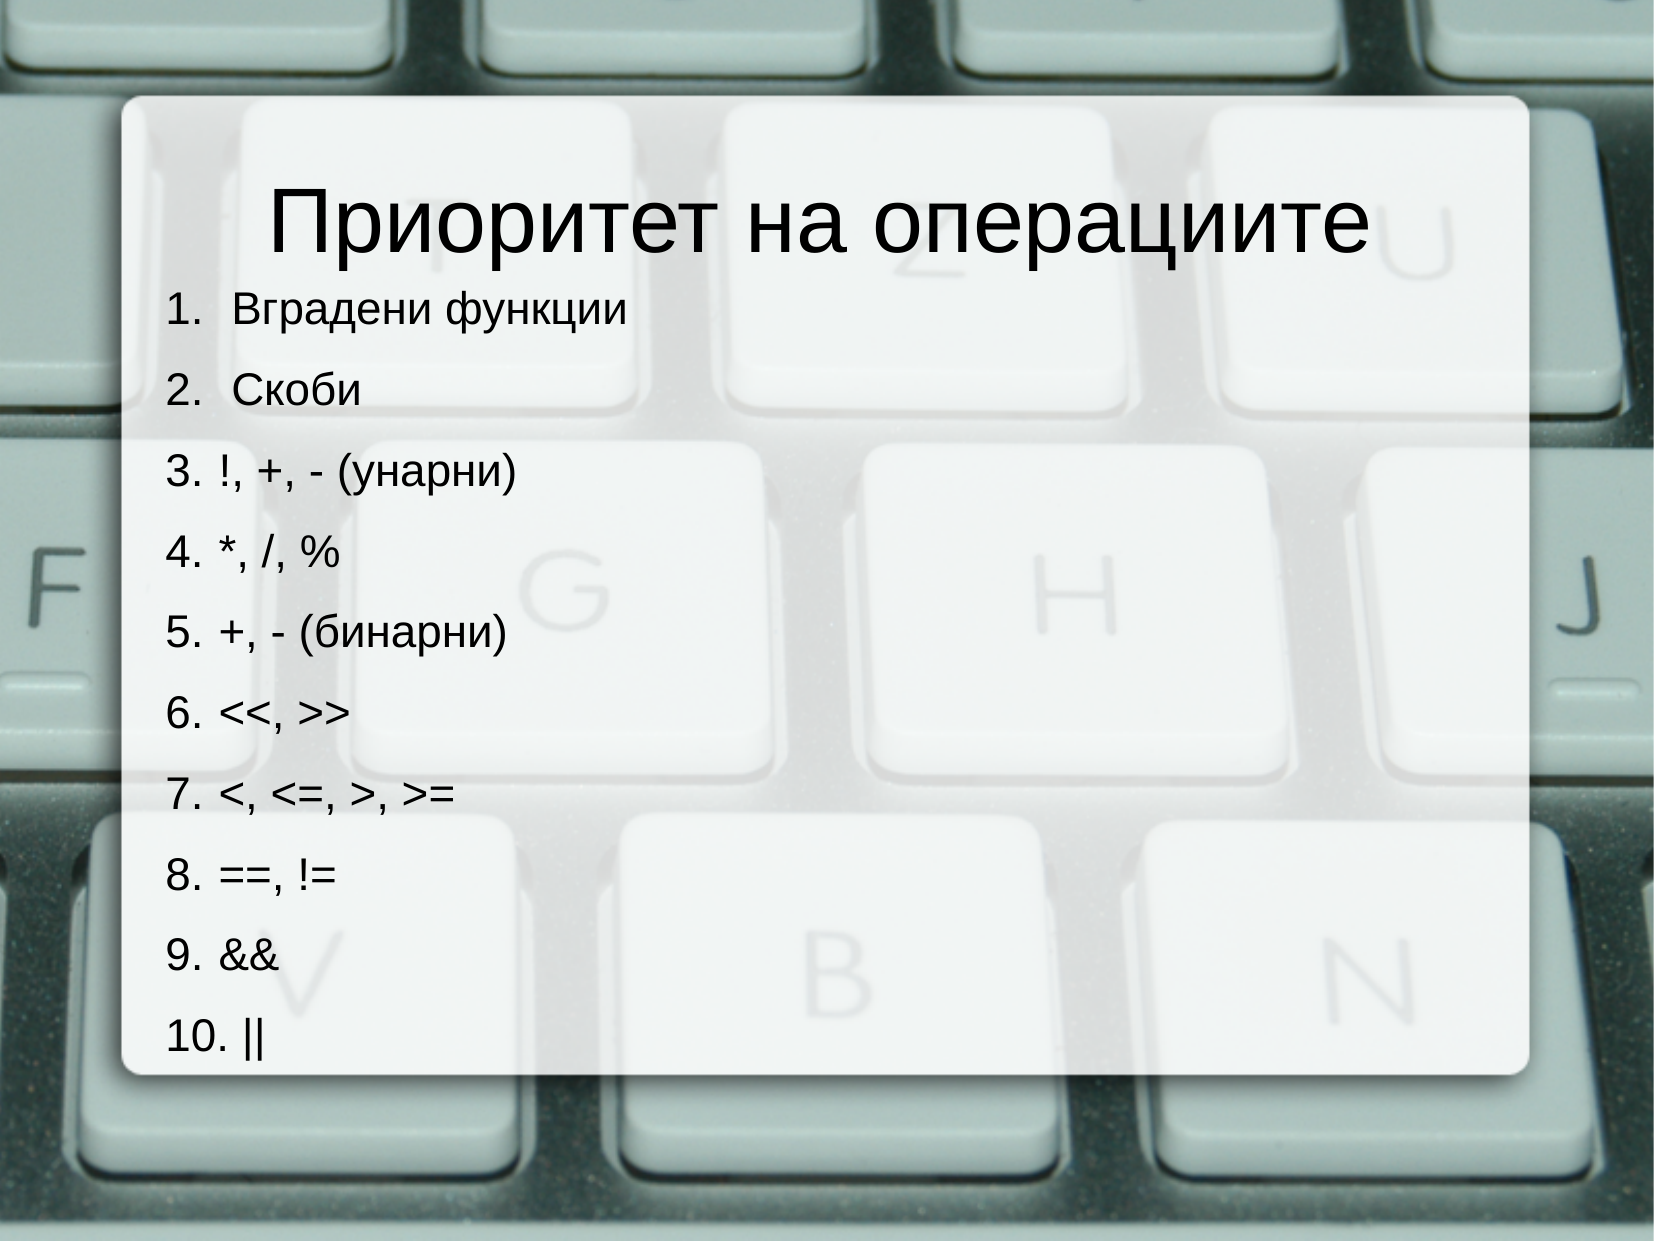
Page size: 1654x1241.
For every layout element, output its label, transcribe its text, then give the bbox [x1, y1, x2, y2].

list Вградени функции Скоби !, +, - (унарни) *, /, % +, - (бинарни) <<, >> <, <=, >, >= ==, != && || [147, 283, 1506, 1062]
picture [0, 0, 1654, 1241]
title Приоритет на операциите [135, 117, 1506, 325]
